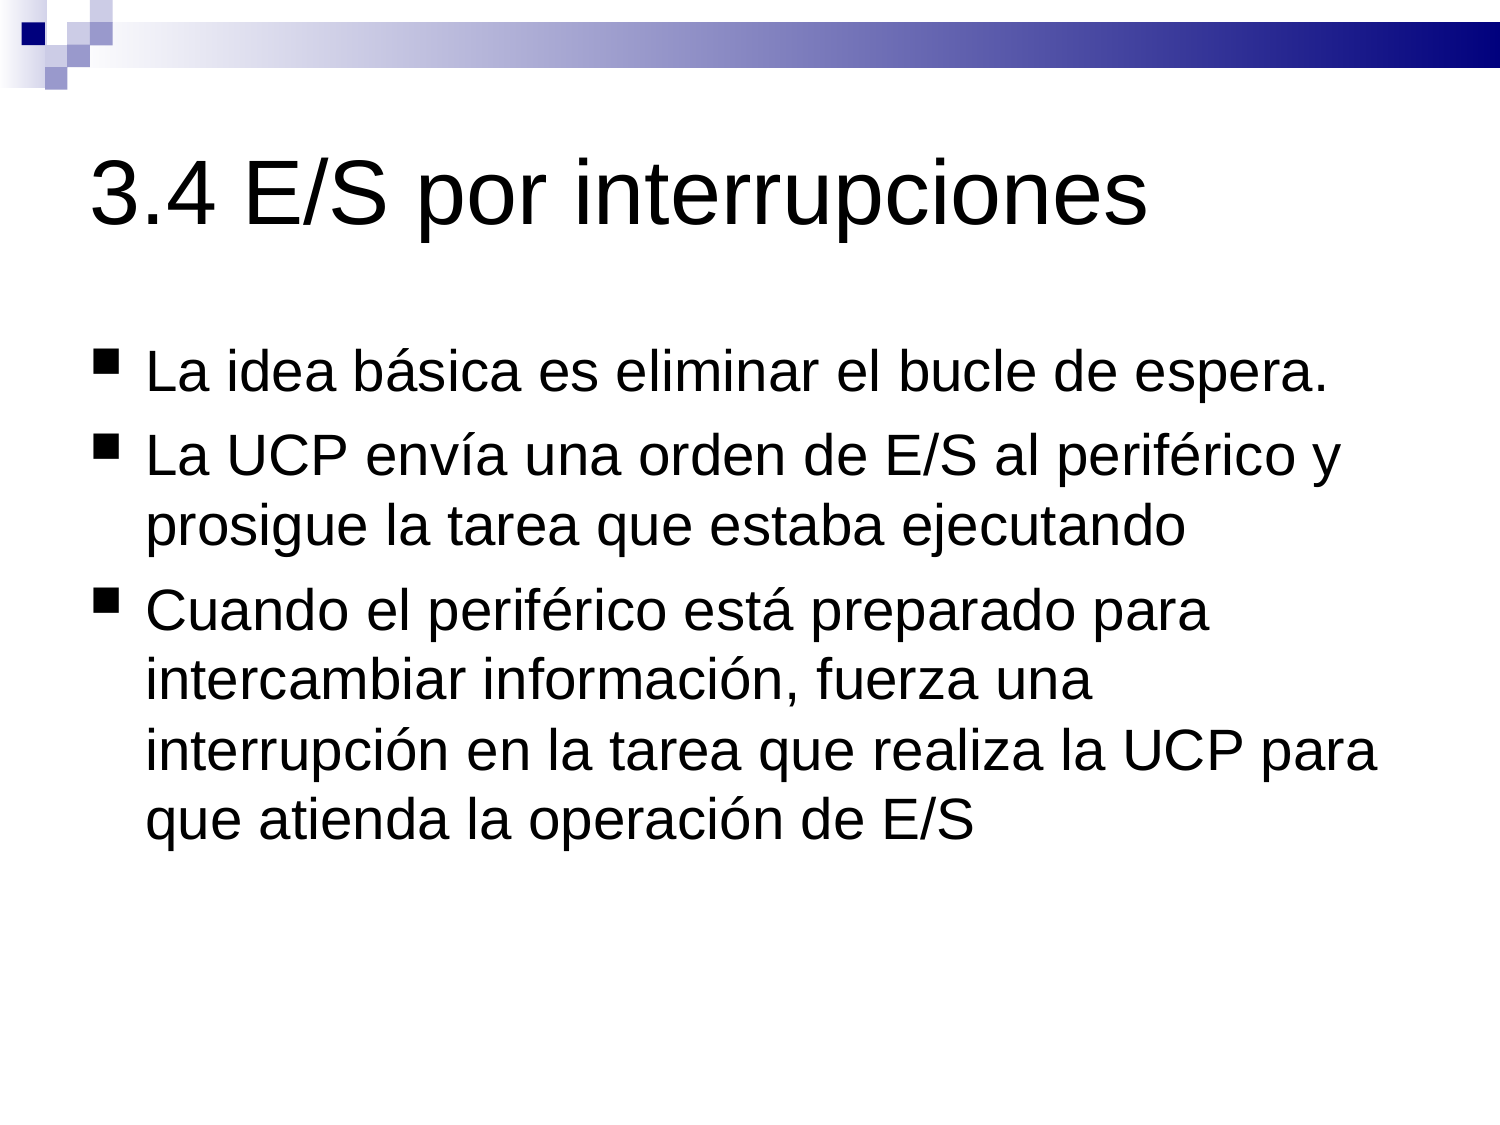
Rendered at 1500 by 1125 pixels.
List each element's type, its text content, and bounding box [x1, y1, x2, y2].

list La idea básica es eliminar el bucle de espera. La UCP envía una orden de E/S al periférico y prosigue la tarea que estaba ejecutando Cuando el periférico está preparado para intercambiar información, fuerza una interrupción en la tarea que realiza la UCP para que atienda la operación de E/S [75, 324, 1426, 963]
title 3.4 E/S por interrupciones [75, 75, 1426, 301]
